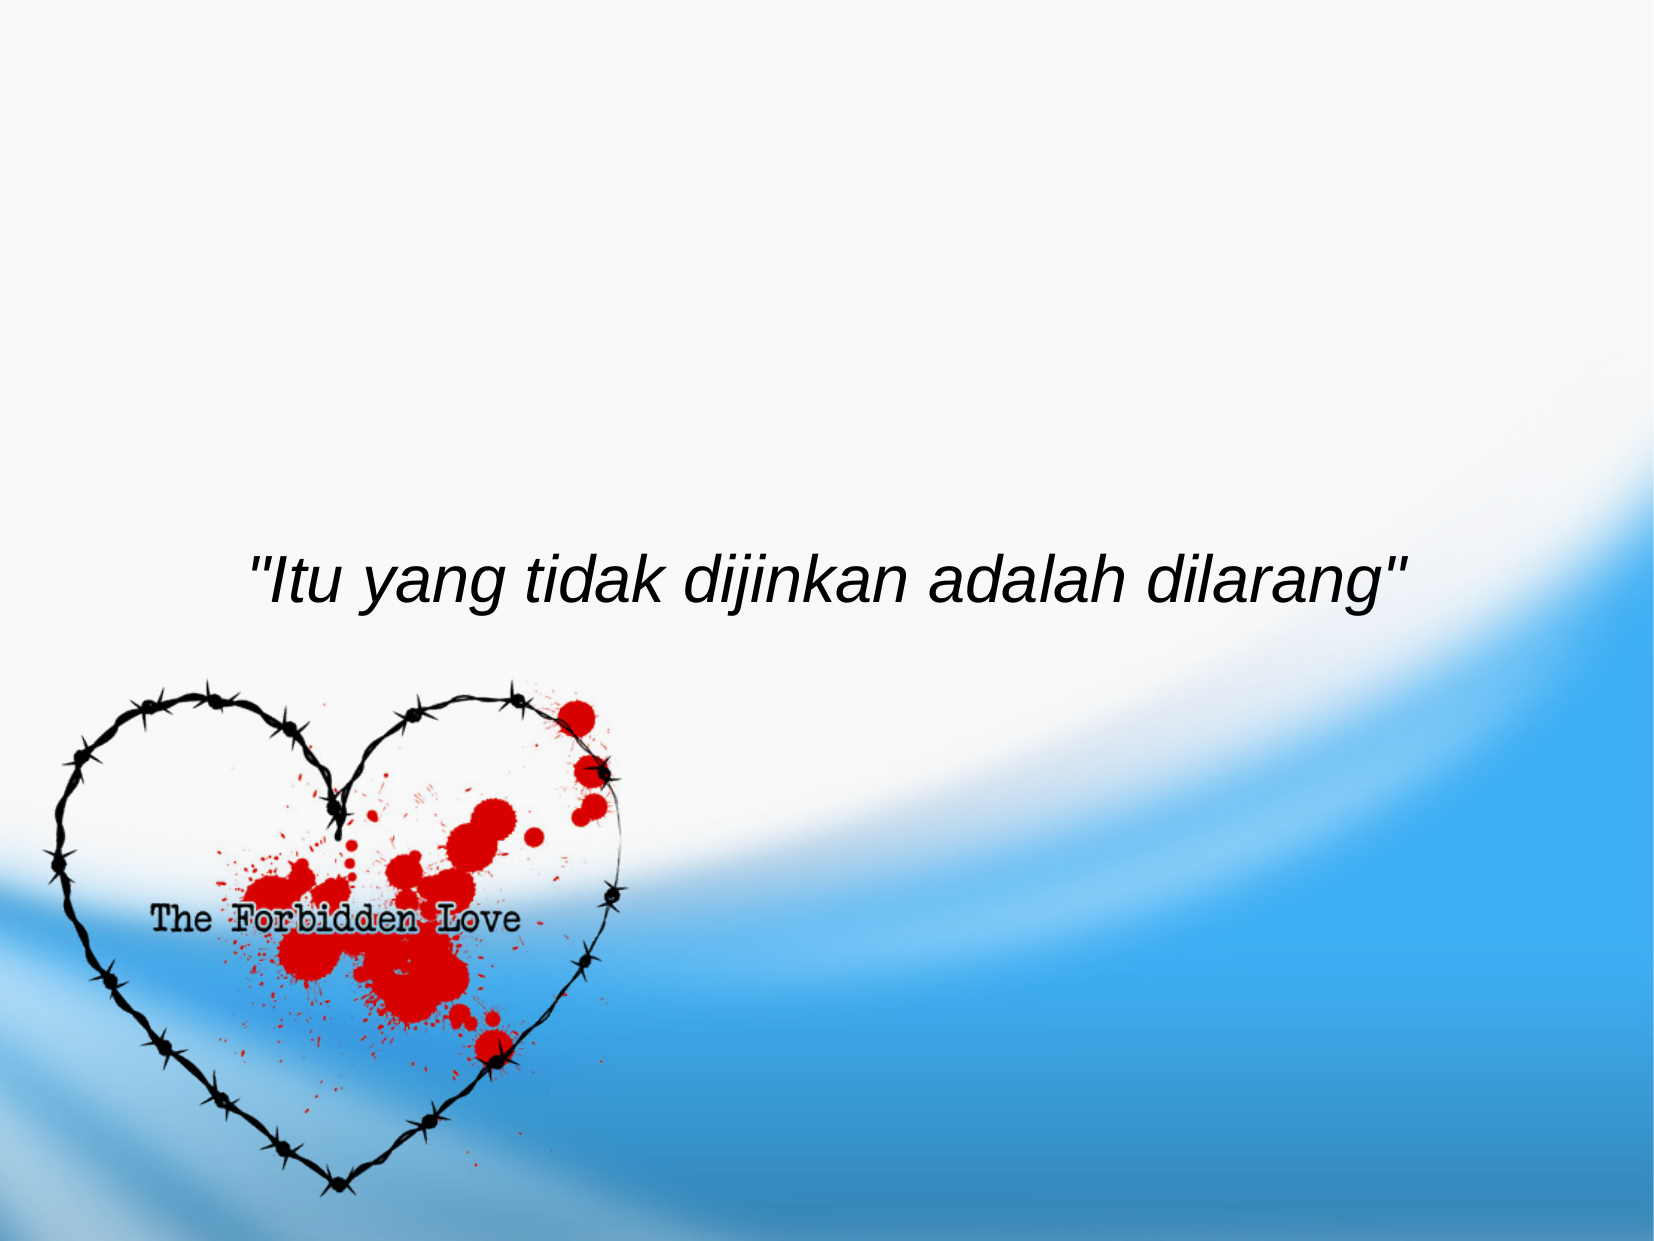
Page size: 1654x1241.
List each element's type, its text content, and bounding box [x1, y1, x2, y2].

subtitle "Itu yang tidak dijinkan adalah dilarang" [82, 49, 1571, 1109]
picture [0, 0, 1654, 1241]
